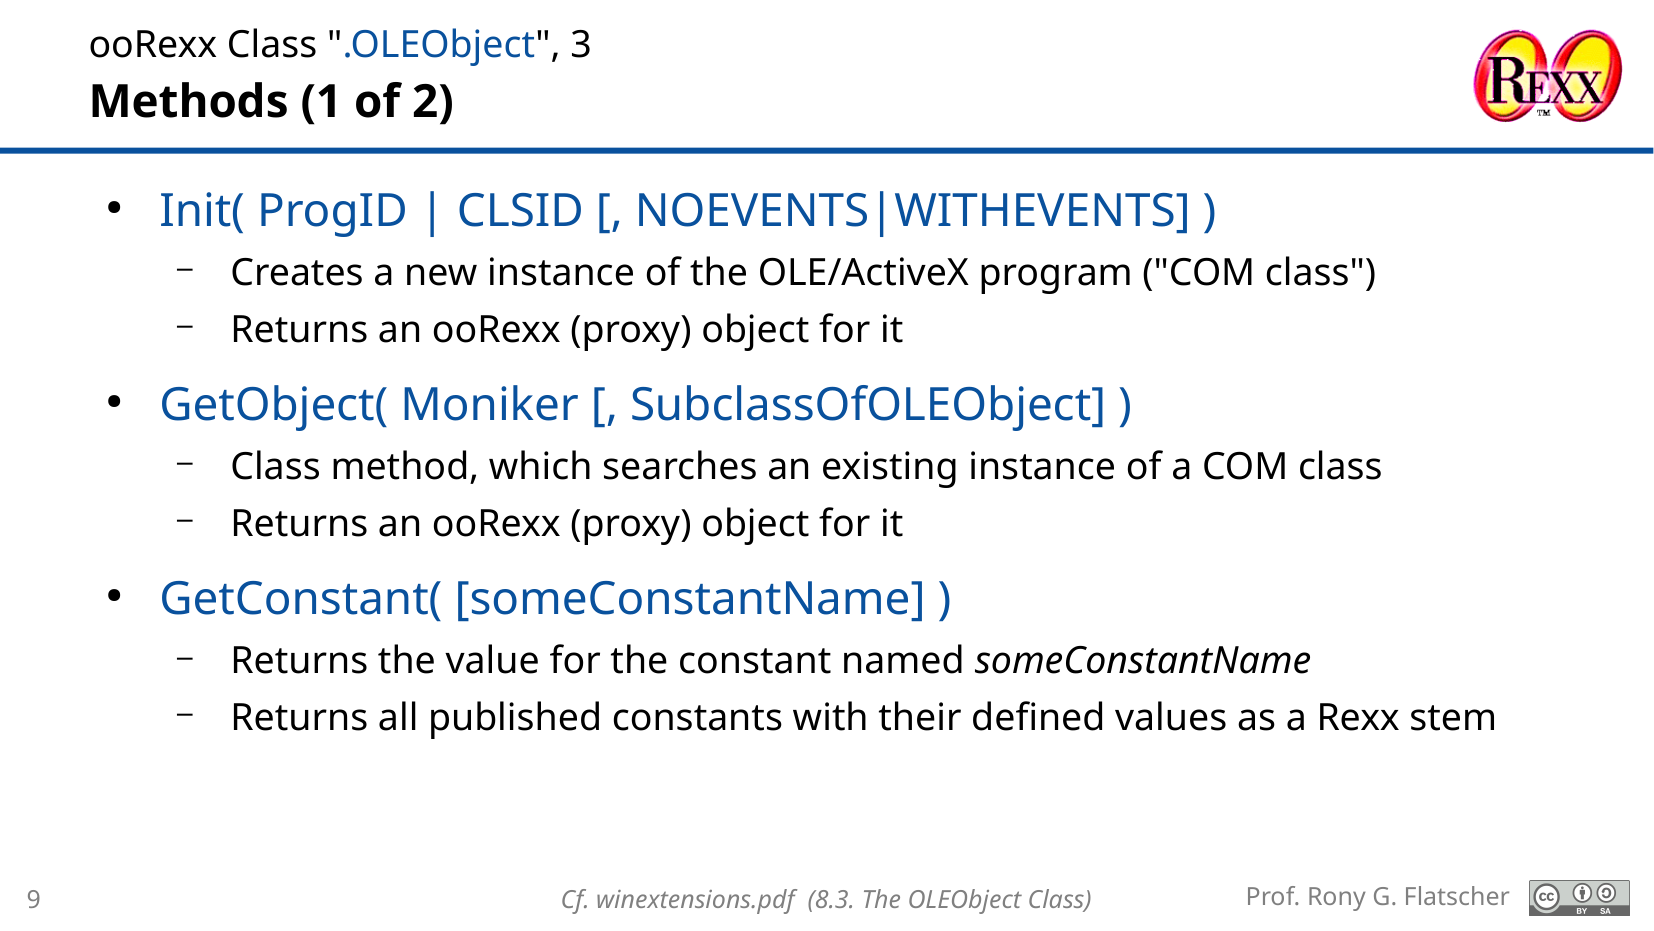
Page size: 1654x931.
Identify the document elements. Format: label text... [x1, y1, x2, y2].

title ooRexx Class ".OLEObject", 3 Methods (1 of 2) [29, 0, 1654, 148]
text_box Cf. winextensions.pdf (8.3. The OLEObject Class) [0, 874, 1654, 922]
list Init( ProgID | CLSID [, NOEVENTS|WITHEVENTS] ) Creates a new instance of the OLE/ActiveX program ("COM class") Returns an ooRexx (proxy) object for it GetObject( Moniker [, SubclassOfOLEObject] ) Class method, which searches an existing instance of a COM class Returns an ooRexx (proxy) object for it GetConstant( [someConstantName] ) Returns the value for the constant named someConstantName Returns all published constants with their defined values as a Rexx stem [88, 177, 1577, 857]
